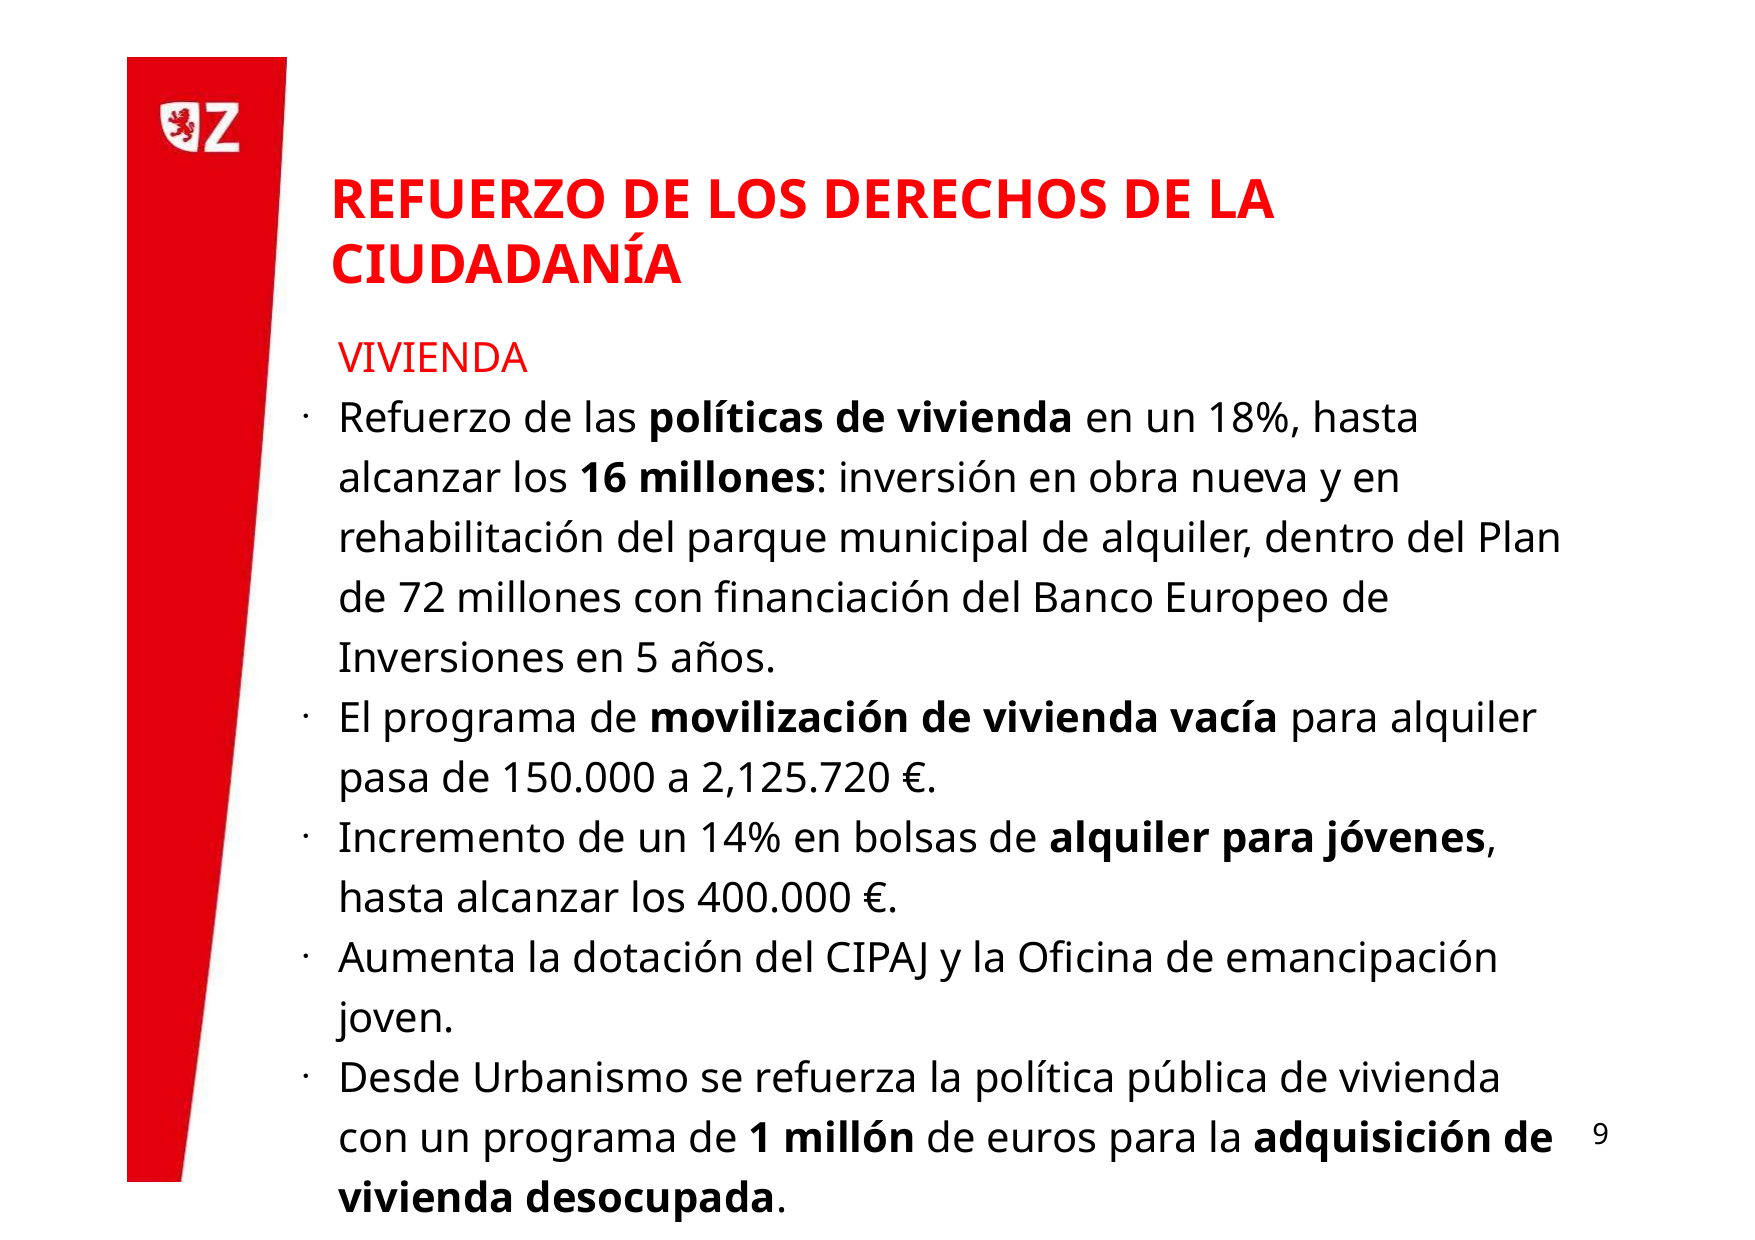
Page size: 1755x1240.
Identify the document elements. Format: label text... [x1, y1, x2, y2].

text_box VIVIENDA Refuerzo de las políticas de vivienda en un 18%, hasta alcanzar los 16 millones: inversión en obra nueva y en rehabilitación del parque municipal de alquiler, dentro del Plan de 72 millones con financiación del Banco Europeo de Inversiones en 5 años. El programa de movilización de vivienda vacía para alquiler pasa de 150.000 a 2,125.720 €. Incremento de un 14% en bolsas de alquiler para jóvenes, hasta alcanzar los 400.000 €. Aumenta la dotación del CIPAJ y la Oficina de emancipación joven. Desde Urbanismo se refuerza la política pública de vivienda con un programa de 1 millón de euros para la adquisición de vivienda desocupada. [302, 318, 1577, 1072]
text_box <número> [1592, 1112, 1617, 1151]
picture [127, 57, 288, 1182]
text_box REFUERZO DE LOS DERECHOS DE LA CIUDADANÍA [330, 162, 1527, 318]
